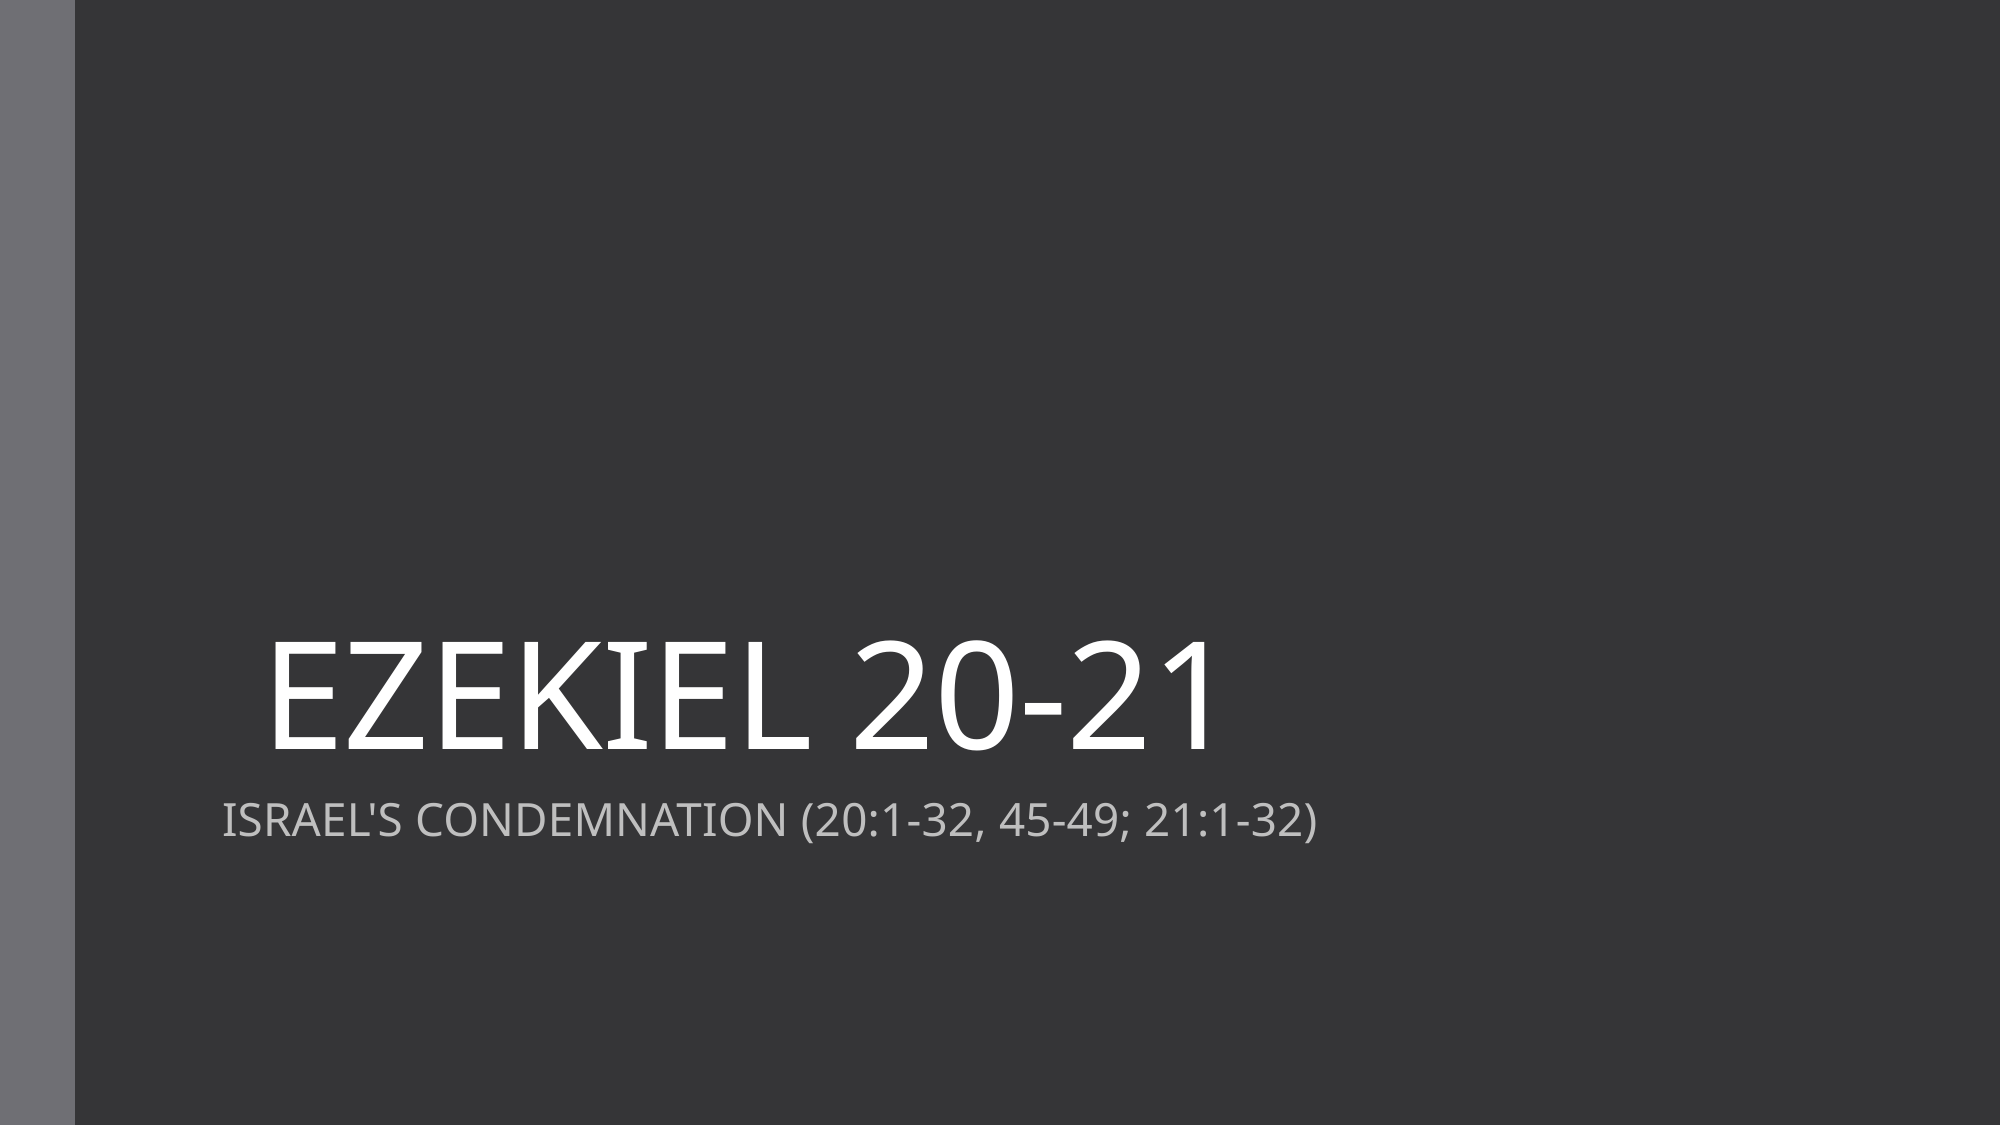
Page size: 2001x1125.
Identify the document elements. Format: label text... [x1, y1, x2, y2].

title EZEKIEL 20-21 [206, 124, 1752, 787]
subtitle ISRAEL'S CONDEMNATION (20:1-32, 45-49; 21:1-32) [206, 787, 1752, 1066]
